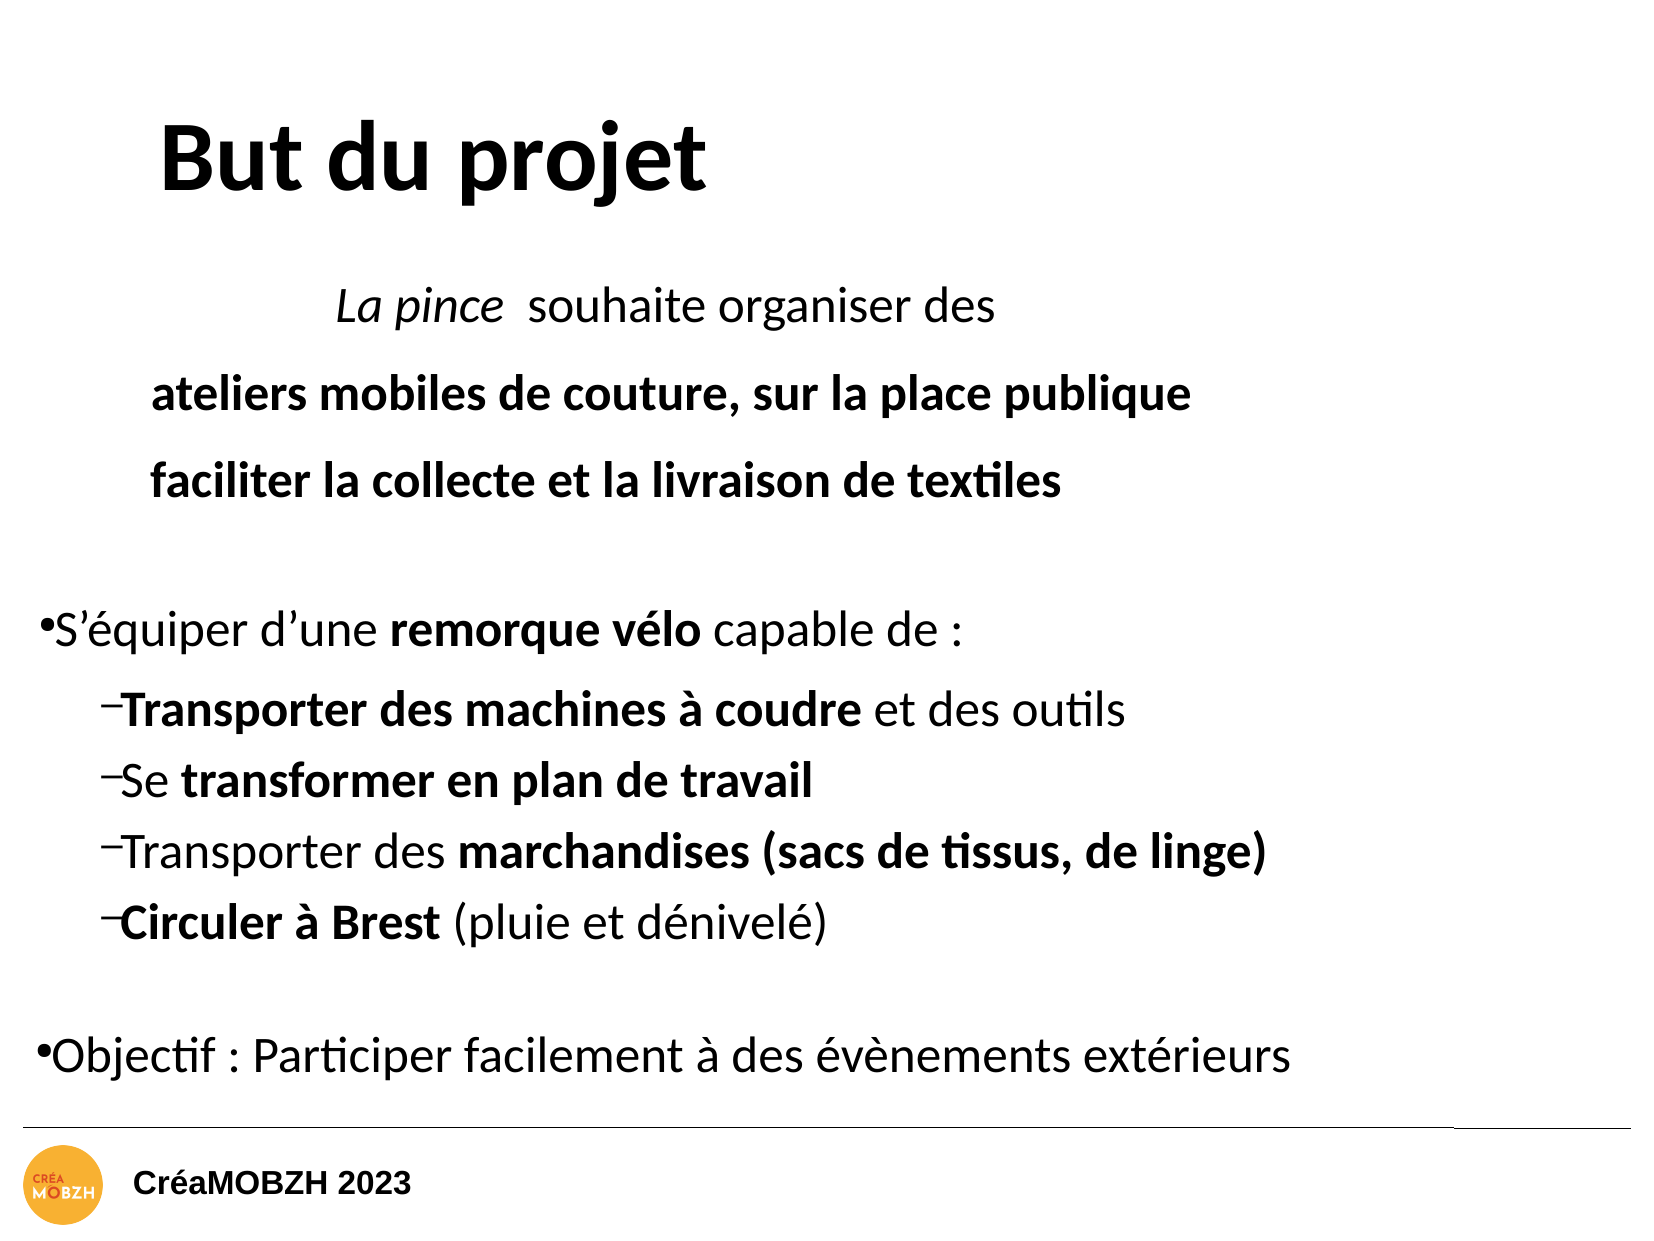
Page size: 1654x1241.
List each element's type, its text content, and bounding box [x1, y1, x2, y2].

list La pince souhaite organiser des ateliers mobiles de couture, sur la place publique faciliter la collecte et la livraison de textiles S’équiper d’une remorque vélo capable de : Transporter des machines à coudre et des outils Se transformer en plan de travail Transporter des marchandises (sacs de tissus, de linge) Circuler à Brest (pluie et dénivelé) Objectif : Participer facilement à des évènements extérieurs [35, 271, 1524, 1091]
picture [23, 1145, 103, 1225]
title But du projet [11, 47, 1347, 255]
text_box CréaMOBZH 2023 [118, 1157, 1040, 1210]
